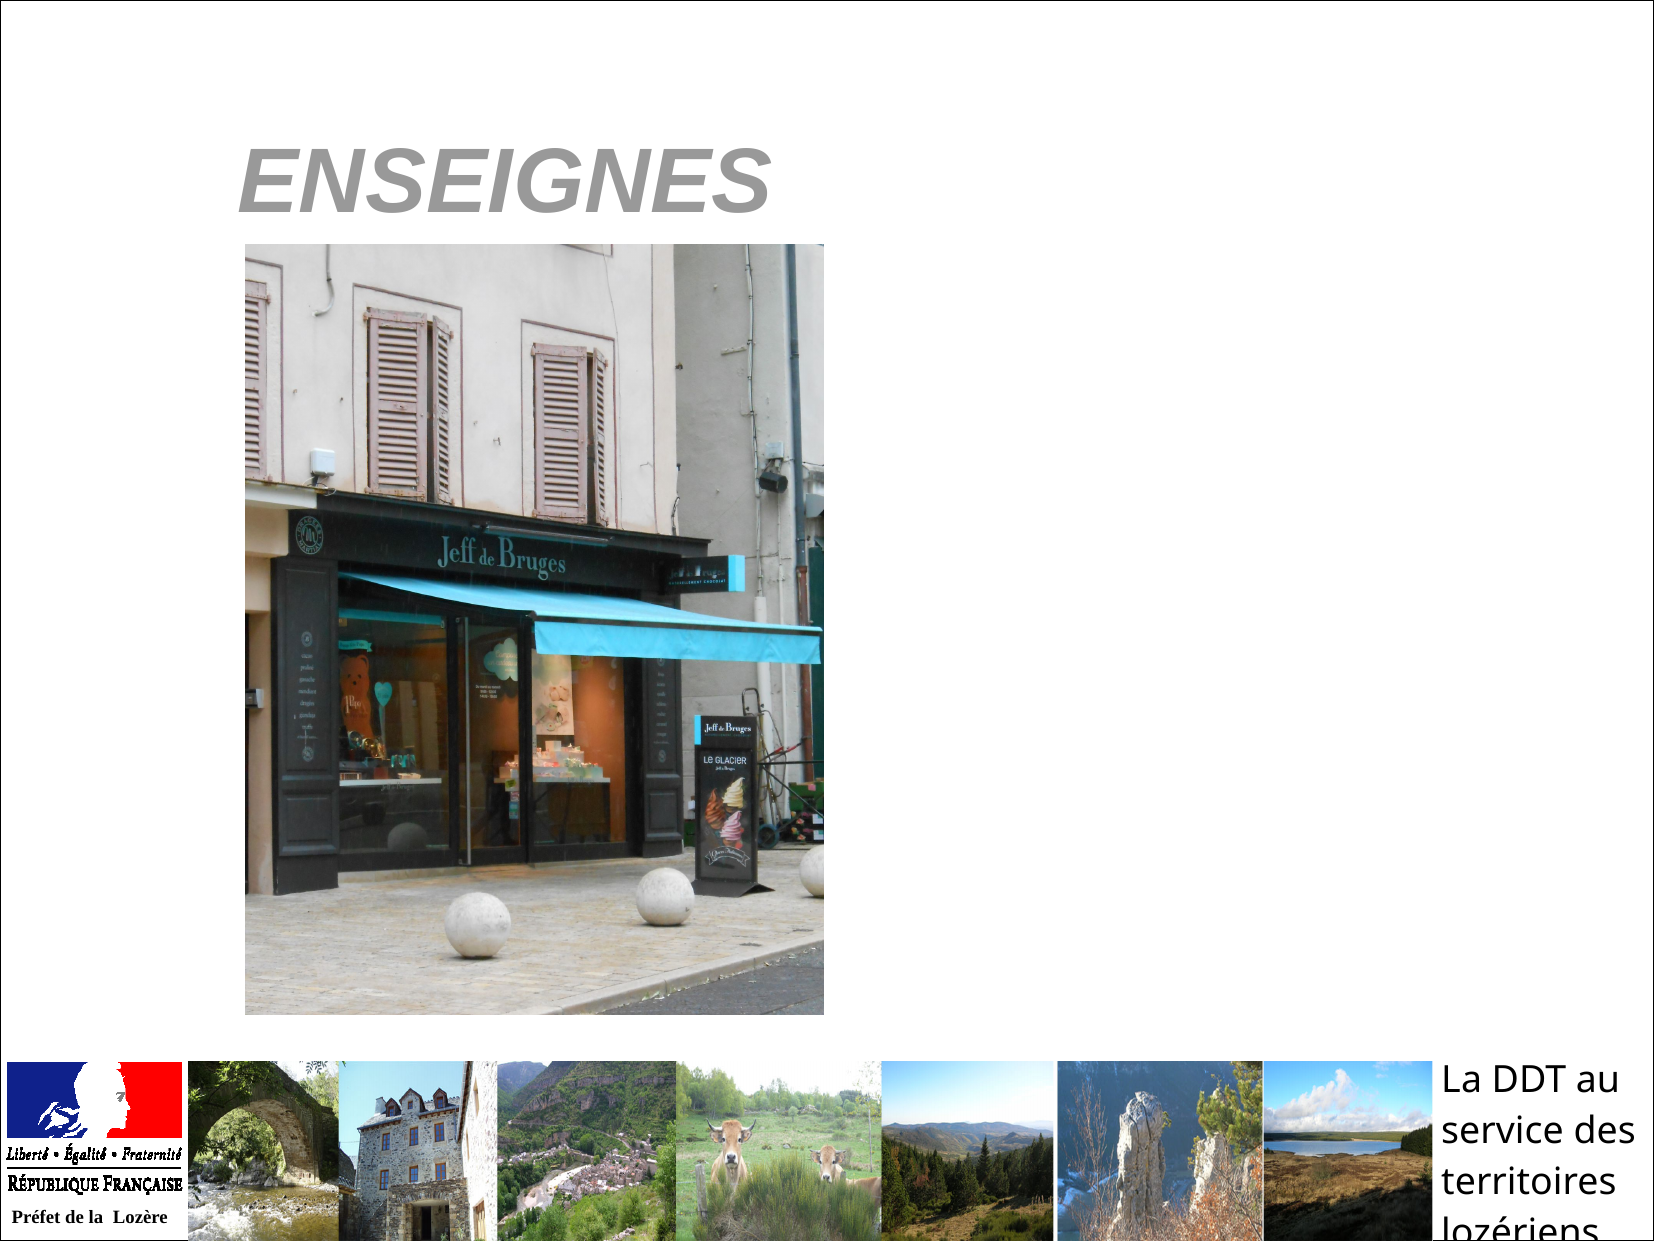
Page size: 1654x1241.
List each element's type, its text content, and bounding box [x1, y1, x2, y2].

picture [188, 1061, 1433, 1241]
title ENSEIGNES [237, 106, 1449, 255]
picture [245, 244, 824, 1015]
picture [6, 1059, 183, 1195]
